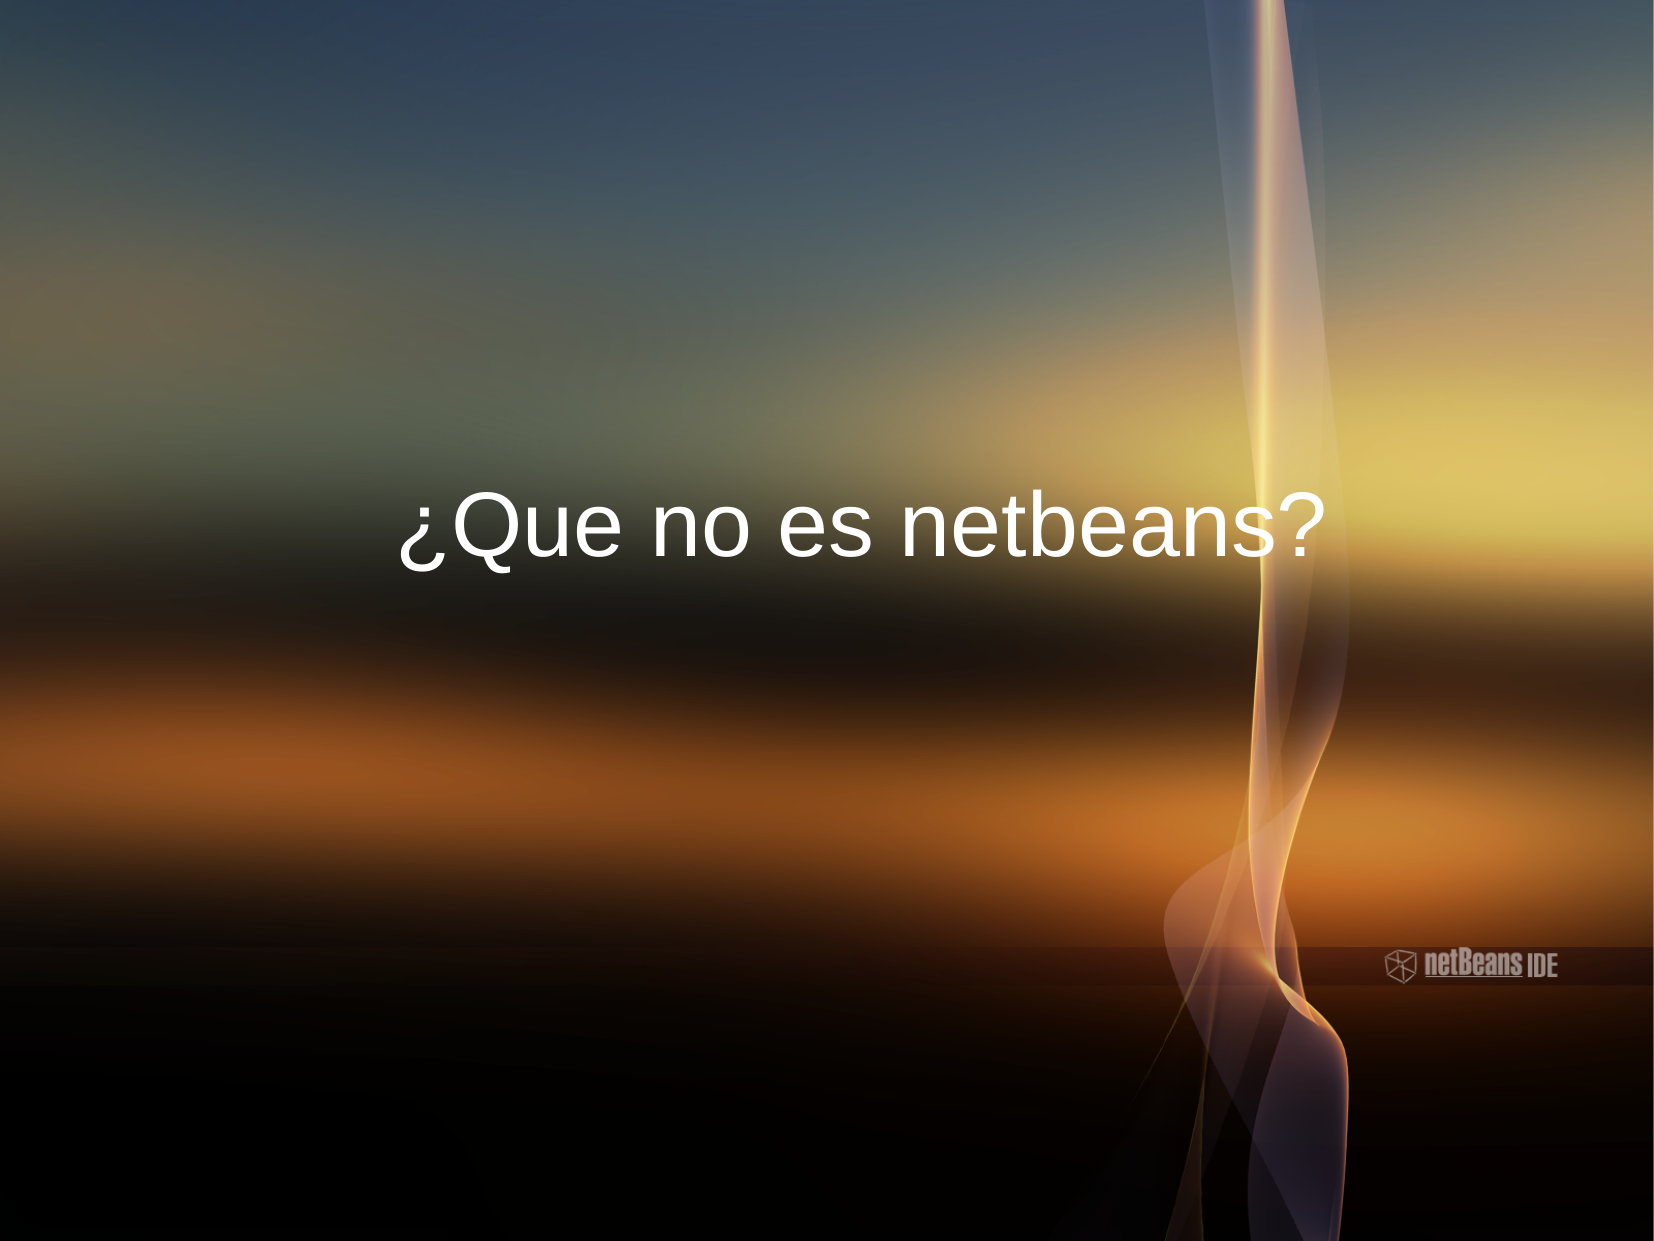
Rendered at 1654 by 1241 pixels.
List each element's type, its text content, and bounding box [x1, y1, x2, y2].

picture [0, 0, 1654, 1241]
title ¿Que no es netbeans? [118, 472, 1607, 680]
